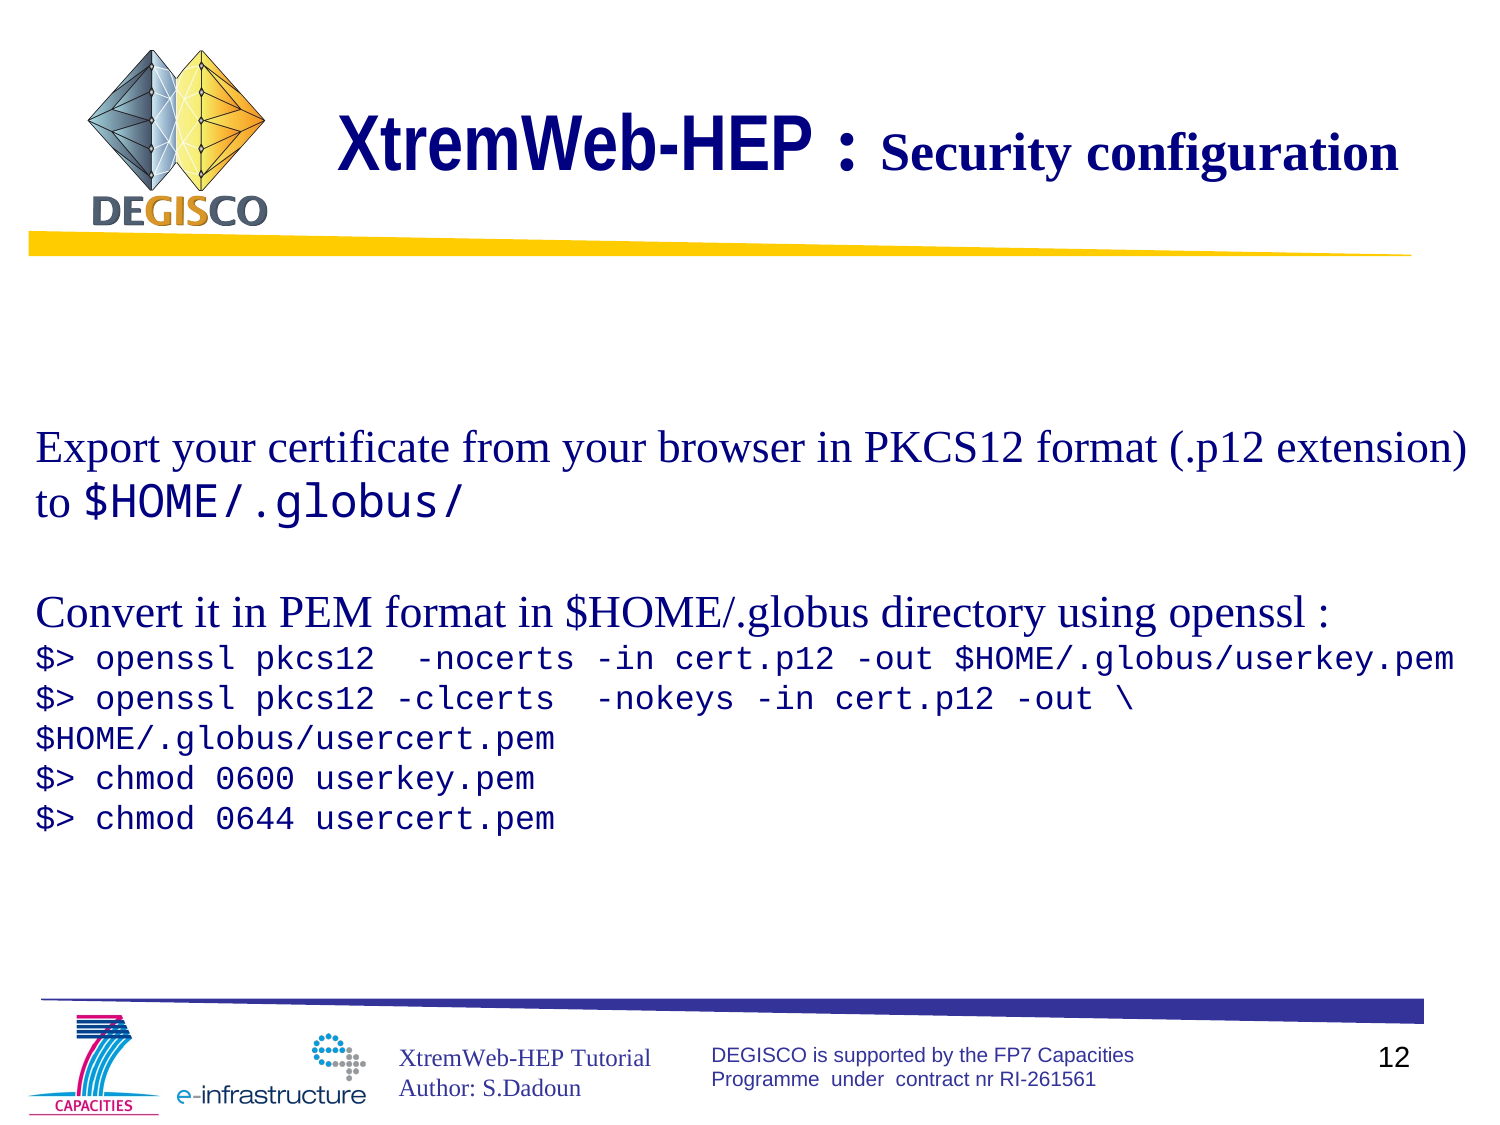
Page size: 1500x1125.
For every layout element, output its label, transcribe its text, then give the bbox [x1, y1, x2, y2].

picture [177, 1033, 366, 1104]
picture [22, 1007, 165, 1124]
picture [65, 44, 287, 226]
picture [317, 1038, 340, 1049]
subtitle Export your certificate from your browser in PKCS12 format (.p12 extension) to $HOME/.globus/ Convert it in PEM format in $HOME/.globus directory using openssl : $> openssl pkcs12 -nocerts -in cert.p12 -out $HOME/.globus/userkey.pem $> openssl pkcs12 -clcerts -nokeys -in cert.p12 -out \ $HOME/.globus/usercert.pem $> chmod 0600 userkey.pem $> chmod 0644 usercert.pem [35, 255, 1483, 998]
title XtremWeb-HEP : Security configuration [259, 56, 1479, 221]
